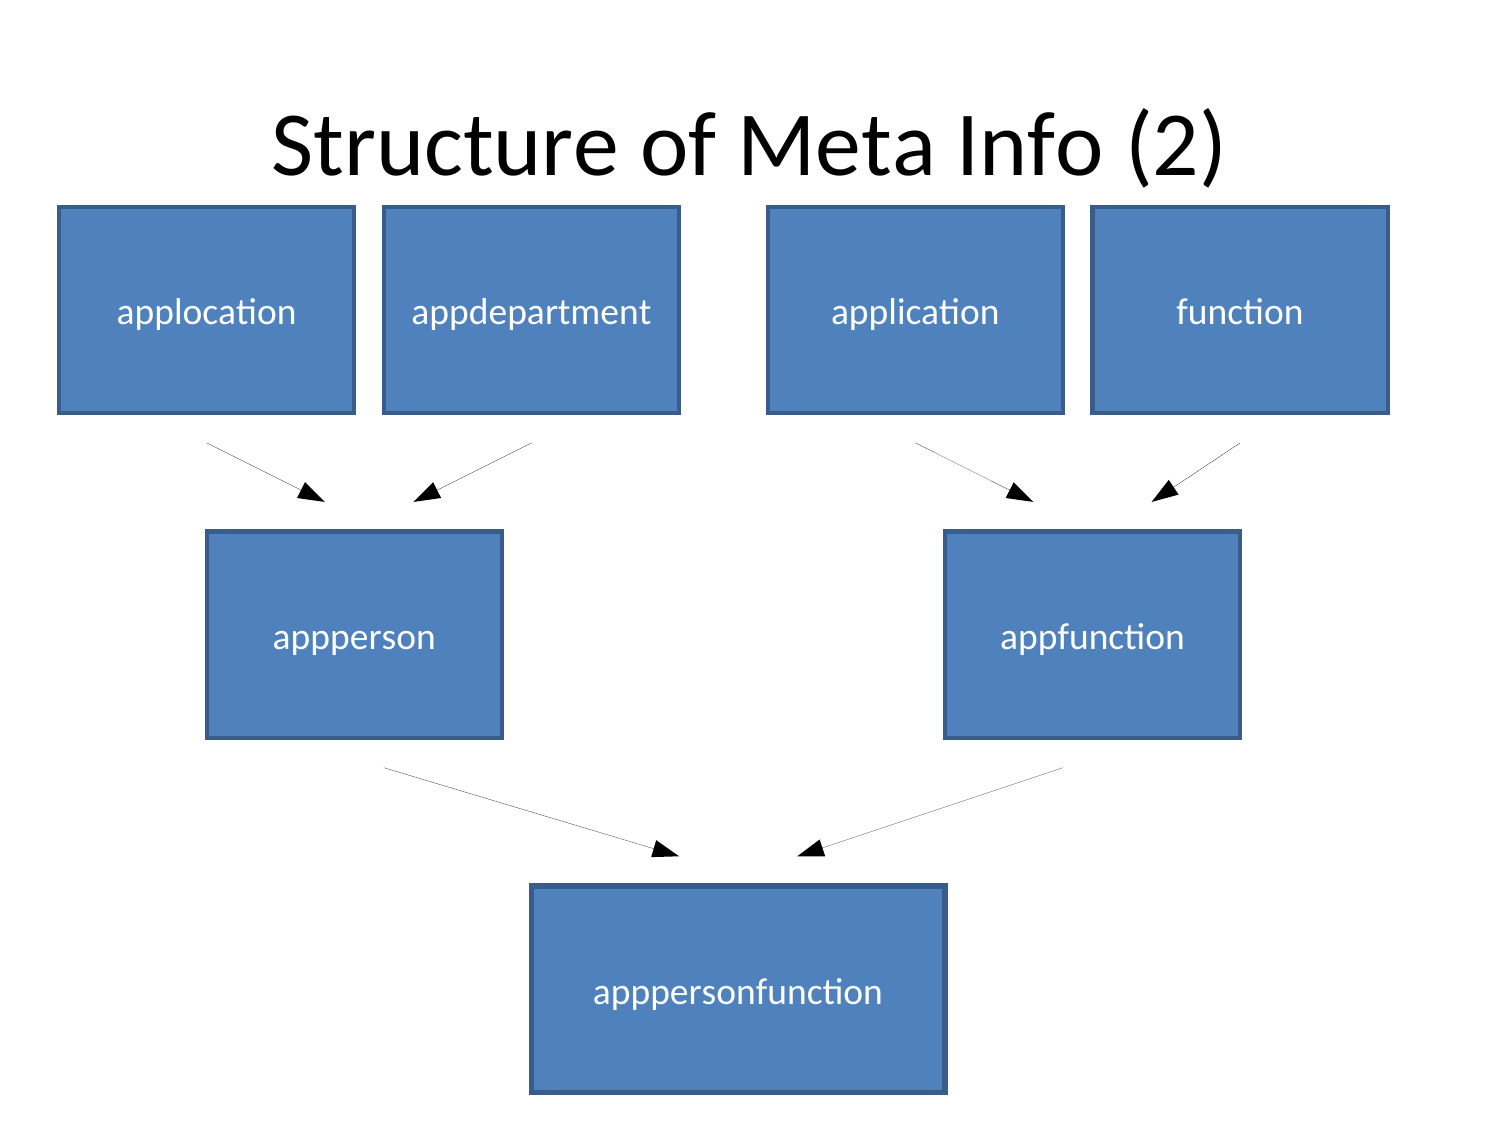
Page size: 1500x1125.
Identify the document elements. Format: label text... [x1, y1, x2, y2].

text_box appfunction [944, 531, 1241, 739]
text_box Structure of Meta Info (2) [75, 45, 1426, 233]
text_box apppersonfunction [531, 885, 945, 1093]
text_box appdepartment [383, 206, 680, 414]
text_box application [767, 206, 1063, 414]
text_box function [1092, 206, 1388, 414]
text_box applocation [59, 206, 355, 414]
text_box appperson [206, 531, 502, 739]
